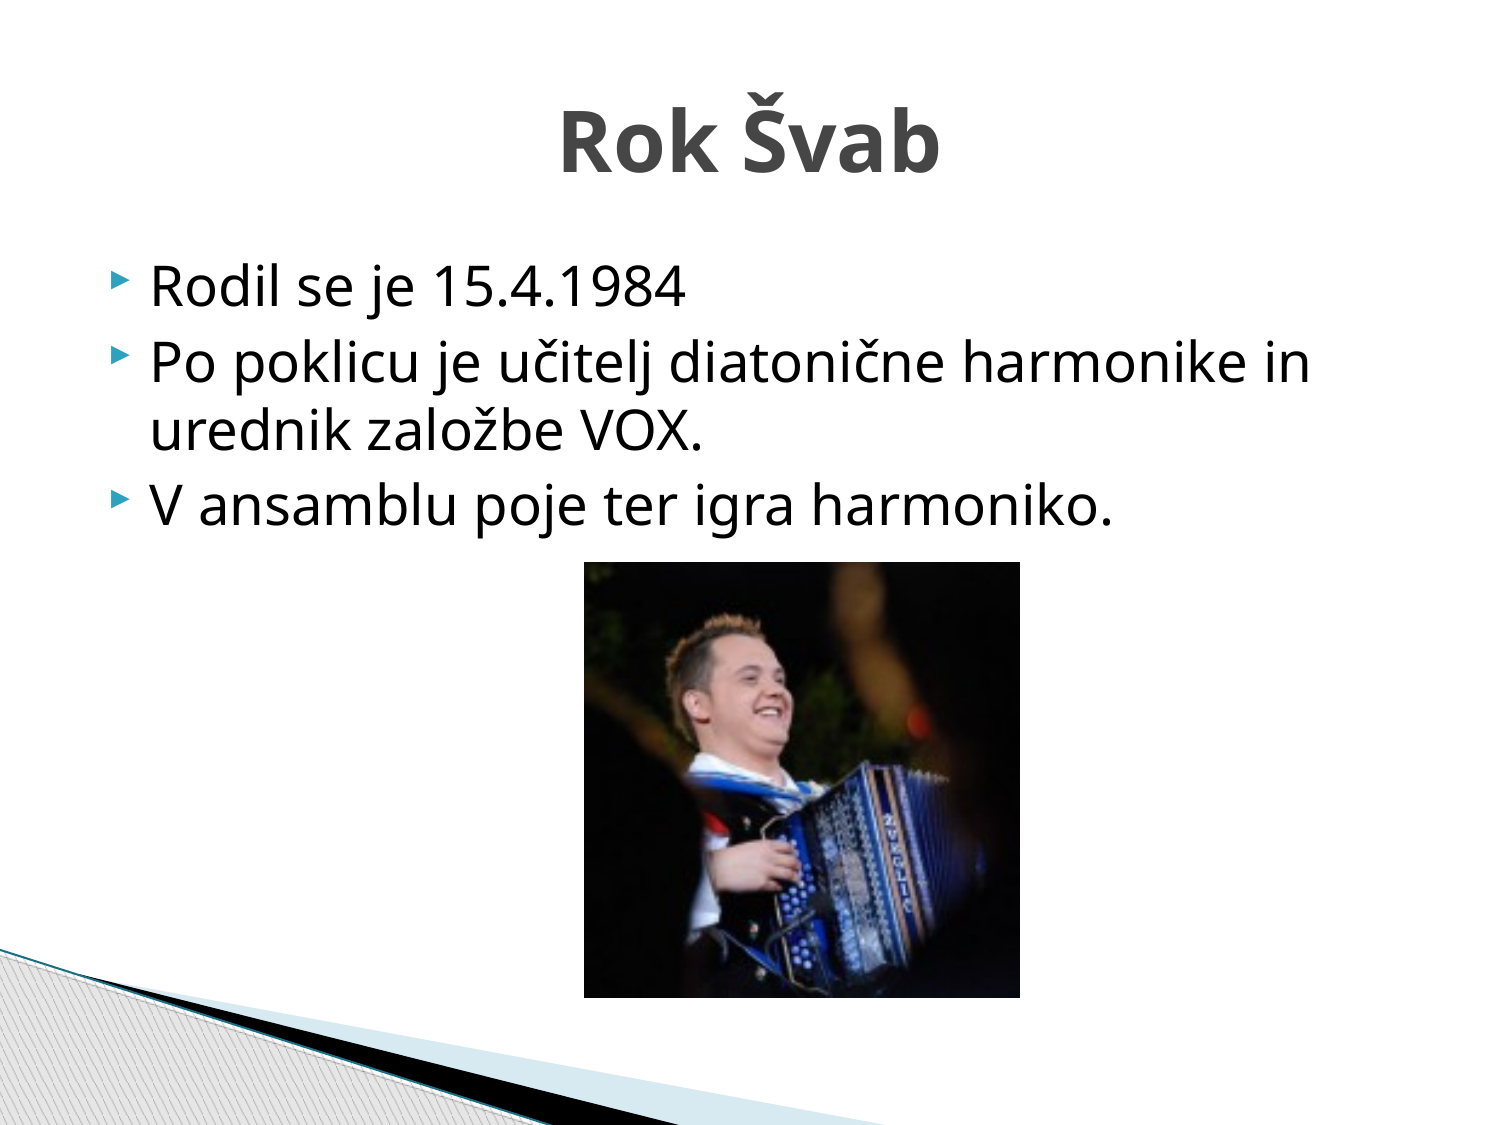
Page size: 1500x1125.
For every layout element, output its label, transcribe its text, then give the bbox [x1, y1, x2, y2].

list Rodil se je 15.4.1984 Po poklicu je učitelj diatonične harmonike in urednik založbe VOX. V ansamblu poje ter igra harmoniko. [75, 242, 1425, 986]
picture [584, 562, 1020, 998]
title Rok Švab [75, 45, 1425, 233]
